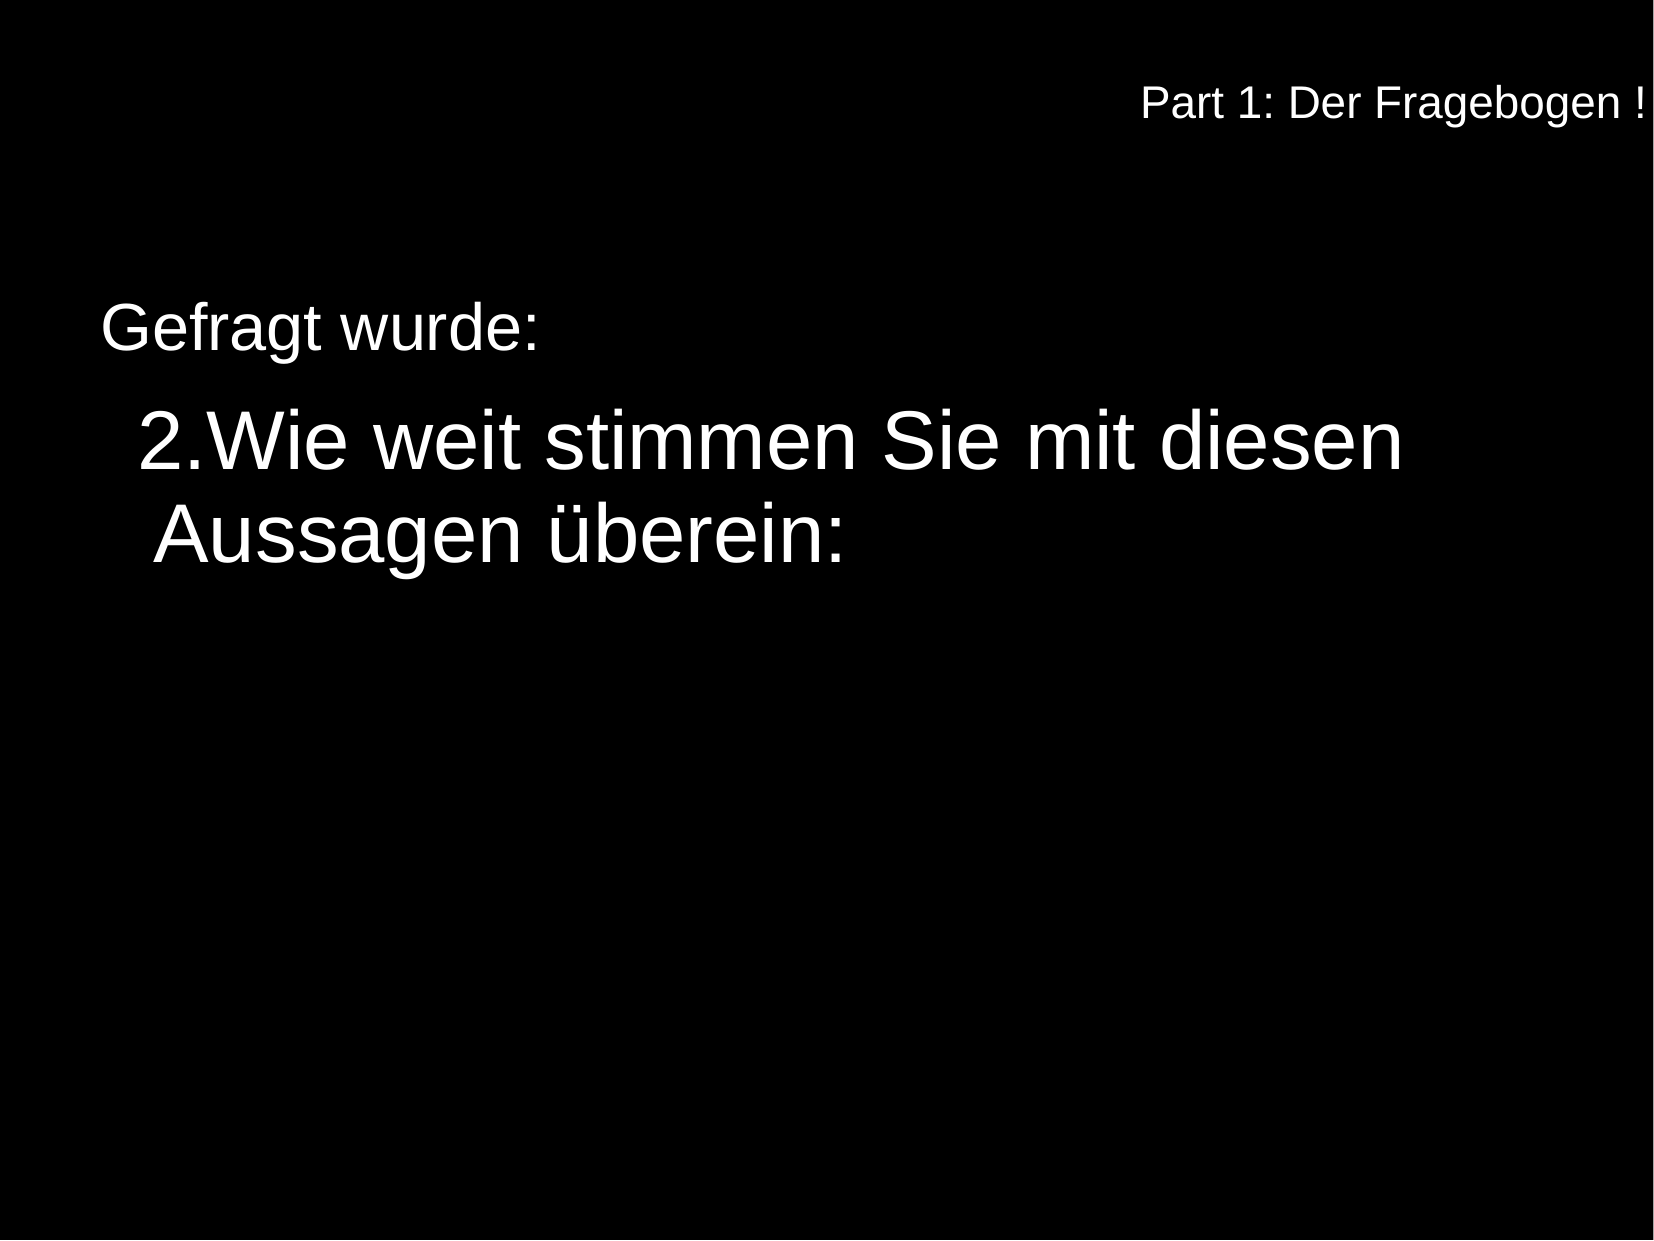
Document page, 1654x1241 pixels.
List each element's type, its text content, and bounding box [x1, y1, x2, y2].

list Gefragt wurde: 2.Wie weit stimmen Sie mit diesen Aussagen überein: [82, 290, 1571, 1109]
title Part 1: Der Fragebogen ! [649, 0, 1654, 207]
